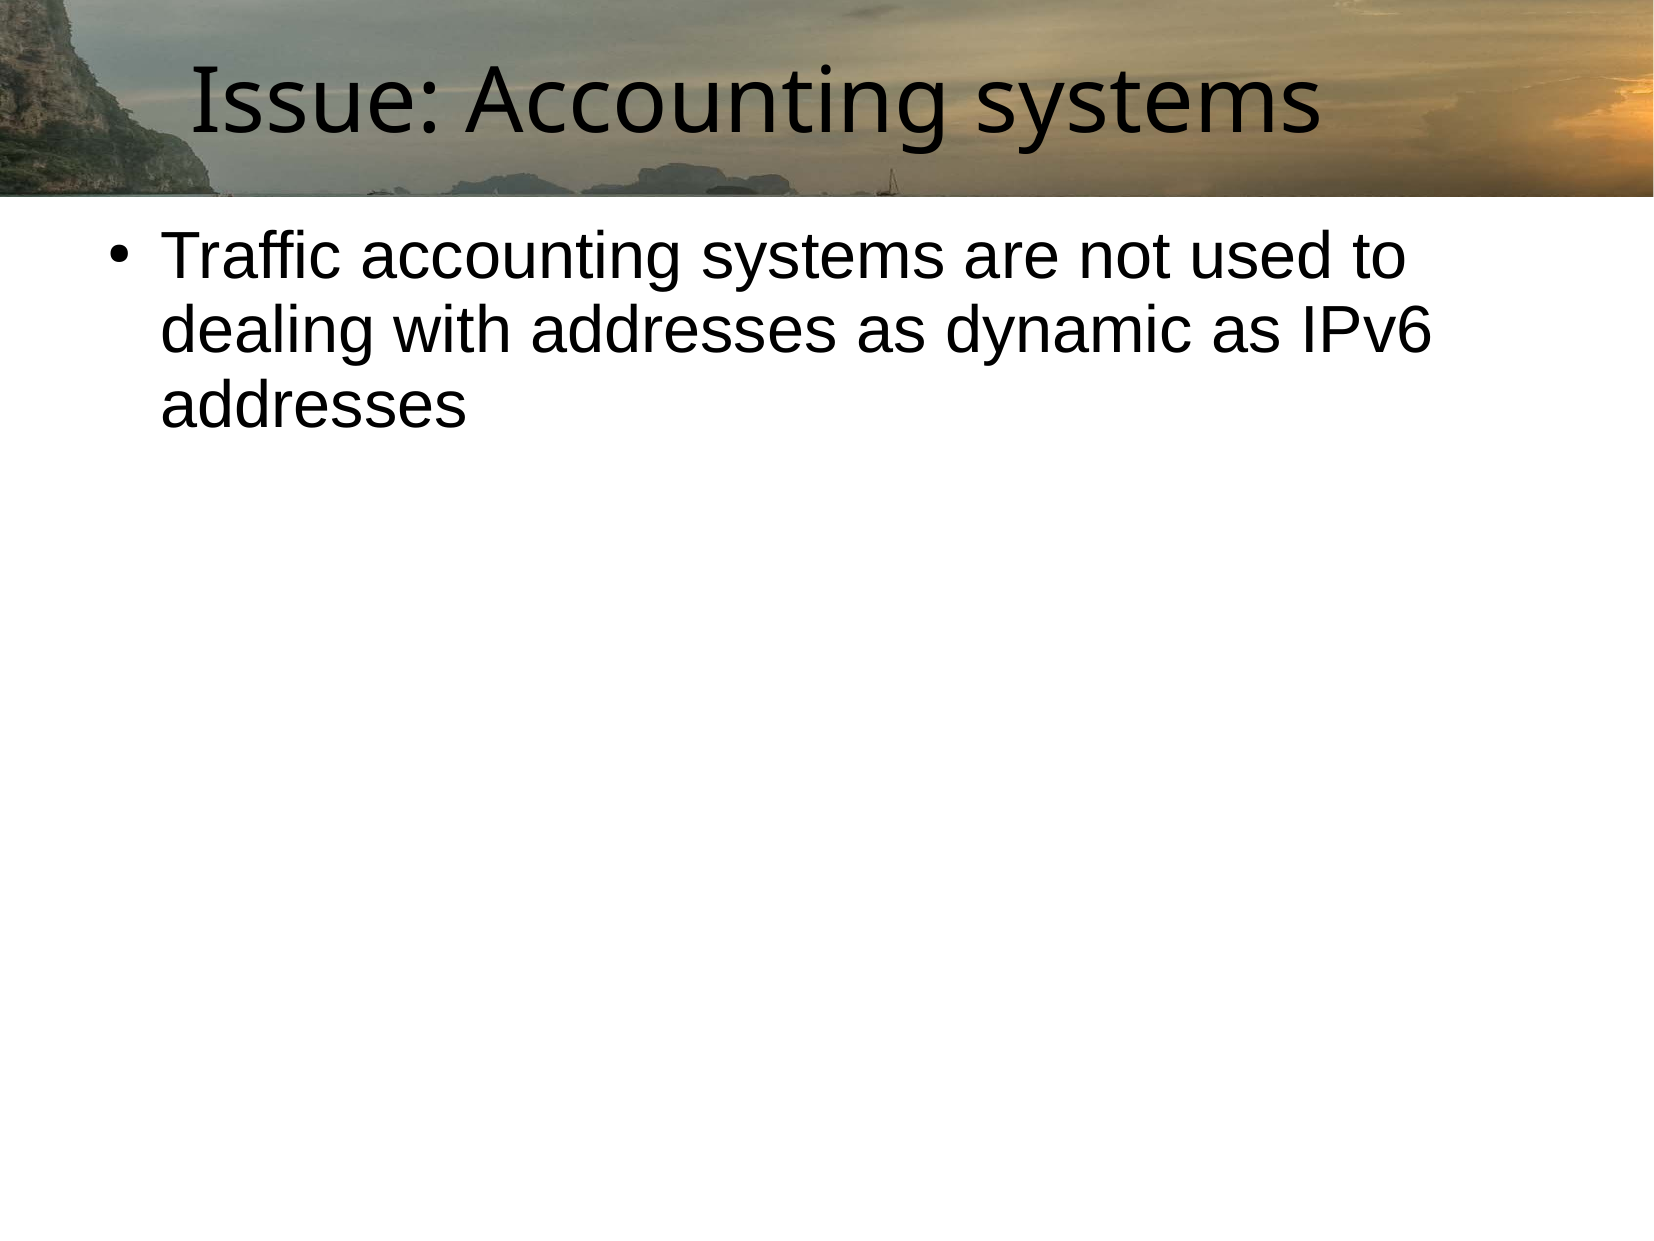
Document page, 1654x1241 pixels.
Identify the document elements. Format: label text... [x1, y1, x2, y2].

title Issue: Accounting systems [190, 0, 1571, 194]
list Traffic accounting systems are not used to dealing with addresses as dynamic as IPv6 addresses [89, 217, 1578, 1226]
picture [0, 0, 1654, 197]
